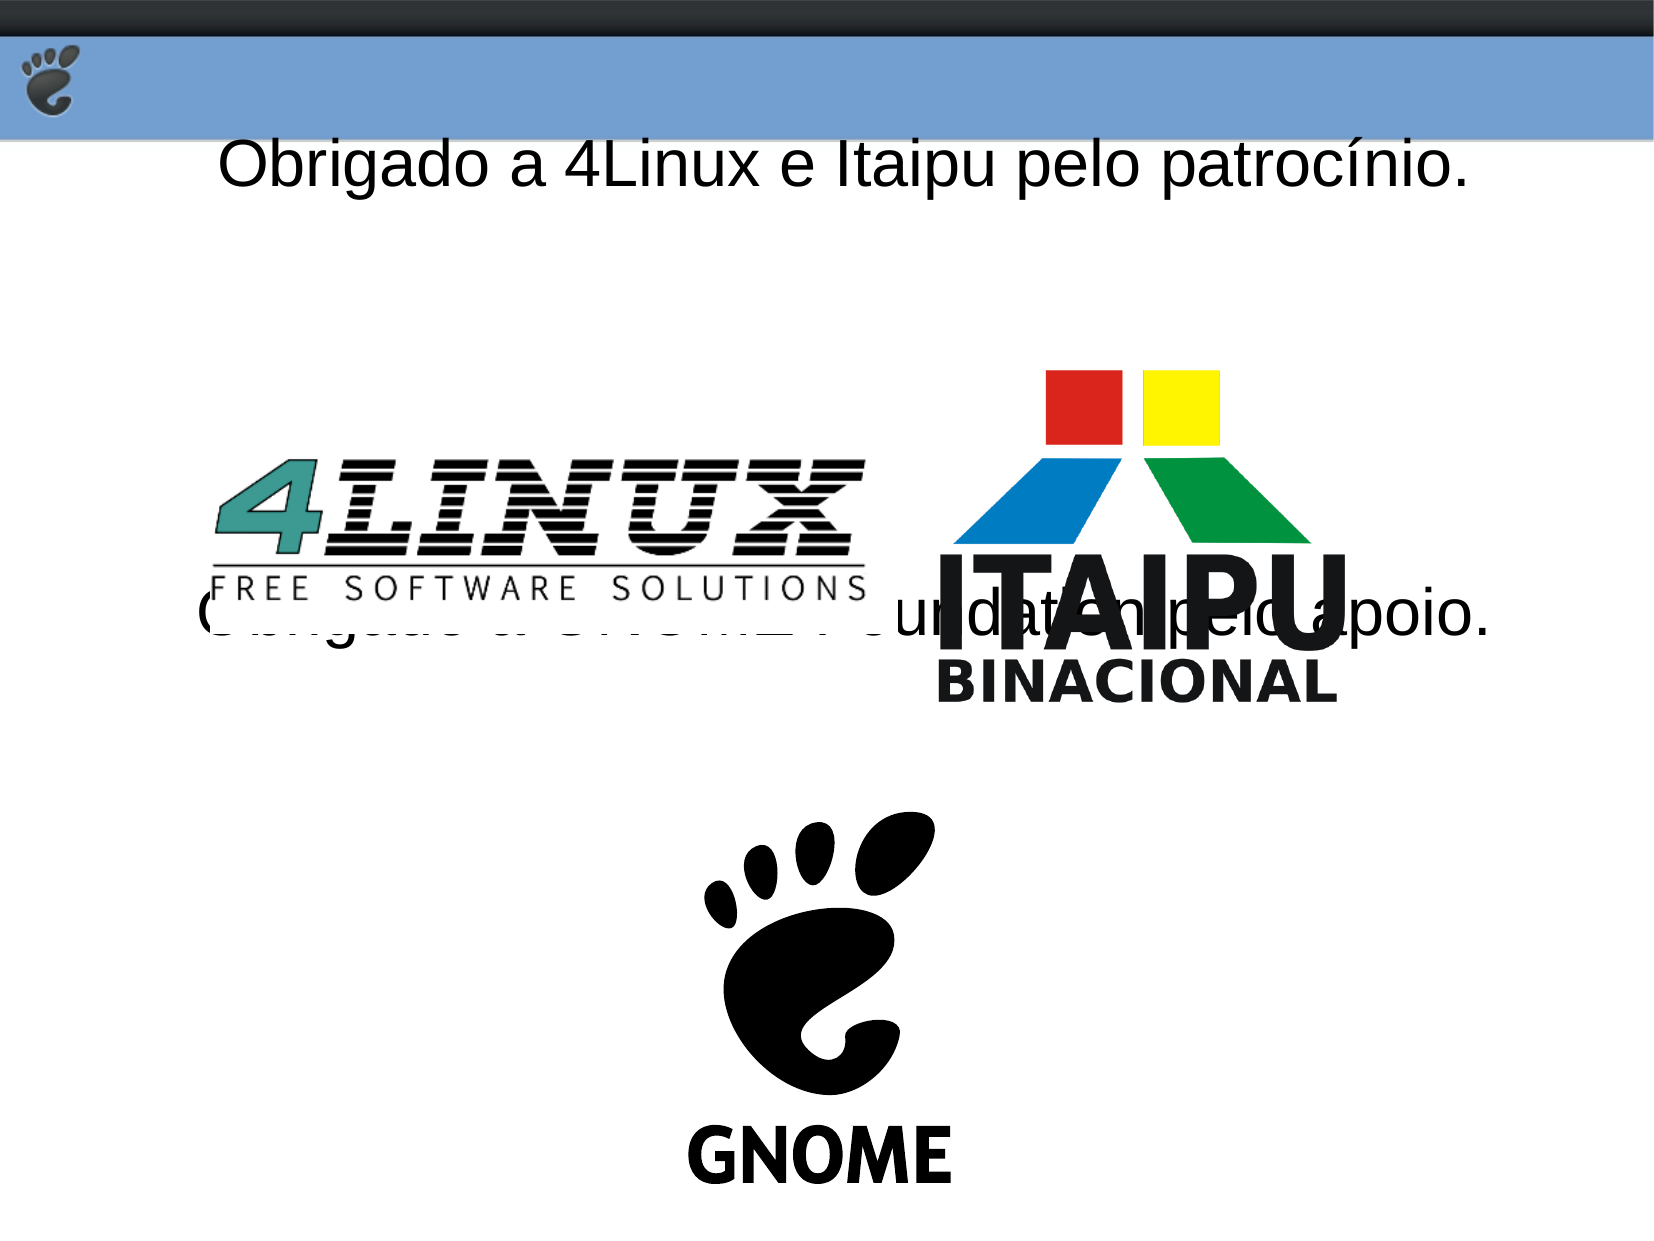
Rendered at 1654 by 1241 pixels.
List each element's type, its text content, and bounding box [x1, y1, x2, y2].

picture [0, 0, 1654, 1241]
subtitle Obrigado a 4Linux e Itaipu pelo patrocínio. Obrigado a GNOME Foundation pelo apoio. [100, 19, 1589, 1109]
